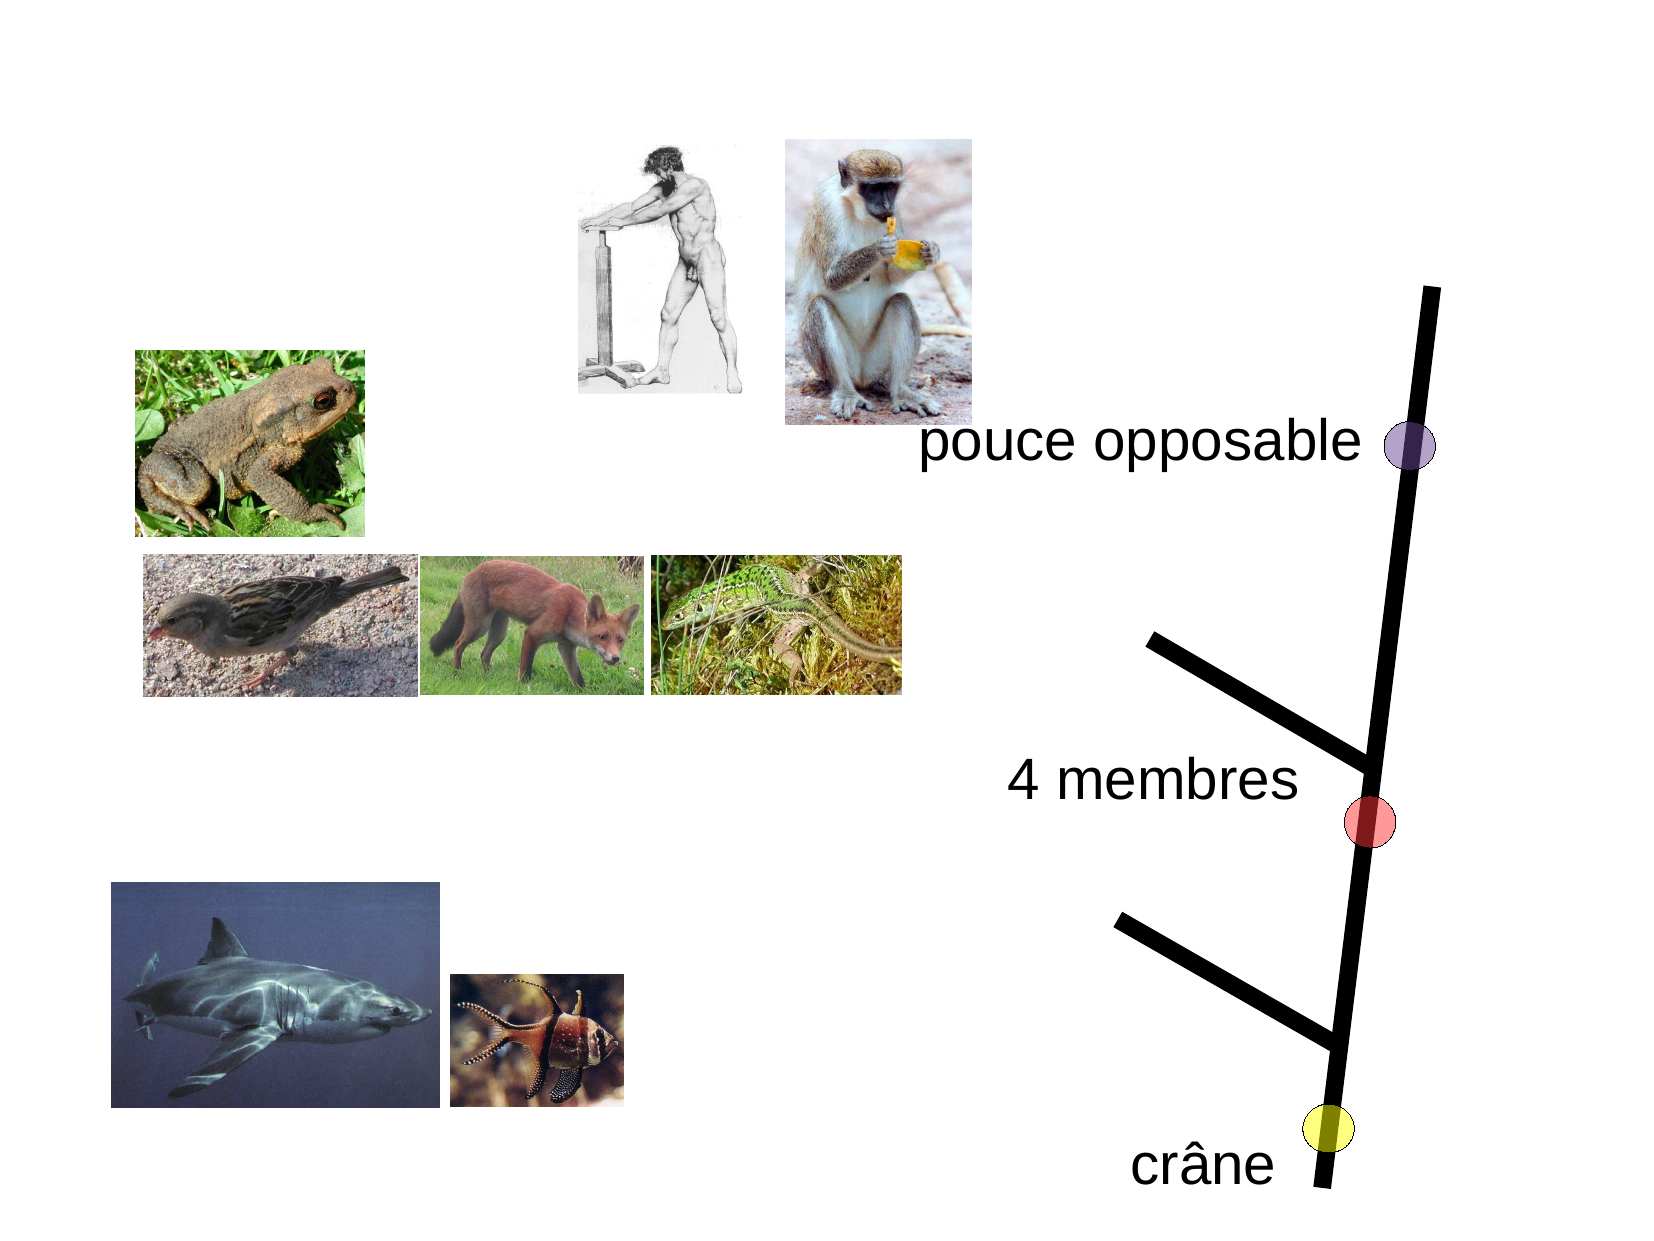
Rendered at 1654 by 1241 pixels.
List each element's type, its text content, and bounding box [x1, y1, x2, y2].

picture [135, 350, 365, 537]
picture [651, 555, 902, 695]
text_box pouce opposable [893, 400, 1379, 508]
picture [111, 882, 440, 1109]
text_box [1384, 421, 1436, 471]
picture [785, 139, 972, 425]
picture [143, 554, 418, 697]
picture [578, 145, 744, 396]
text_box [1302, 1103, 1355, 1153]
text_box crâne [1115, 1123, 1307, 1204]
text_box 4 membres [974, 739, 1315, 834]
picture [450, 974, 624, 1107]
text_box [1344, 795, 1396, 849]
picture [420, 556, 644, 695]
